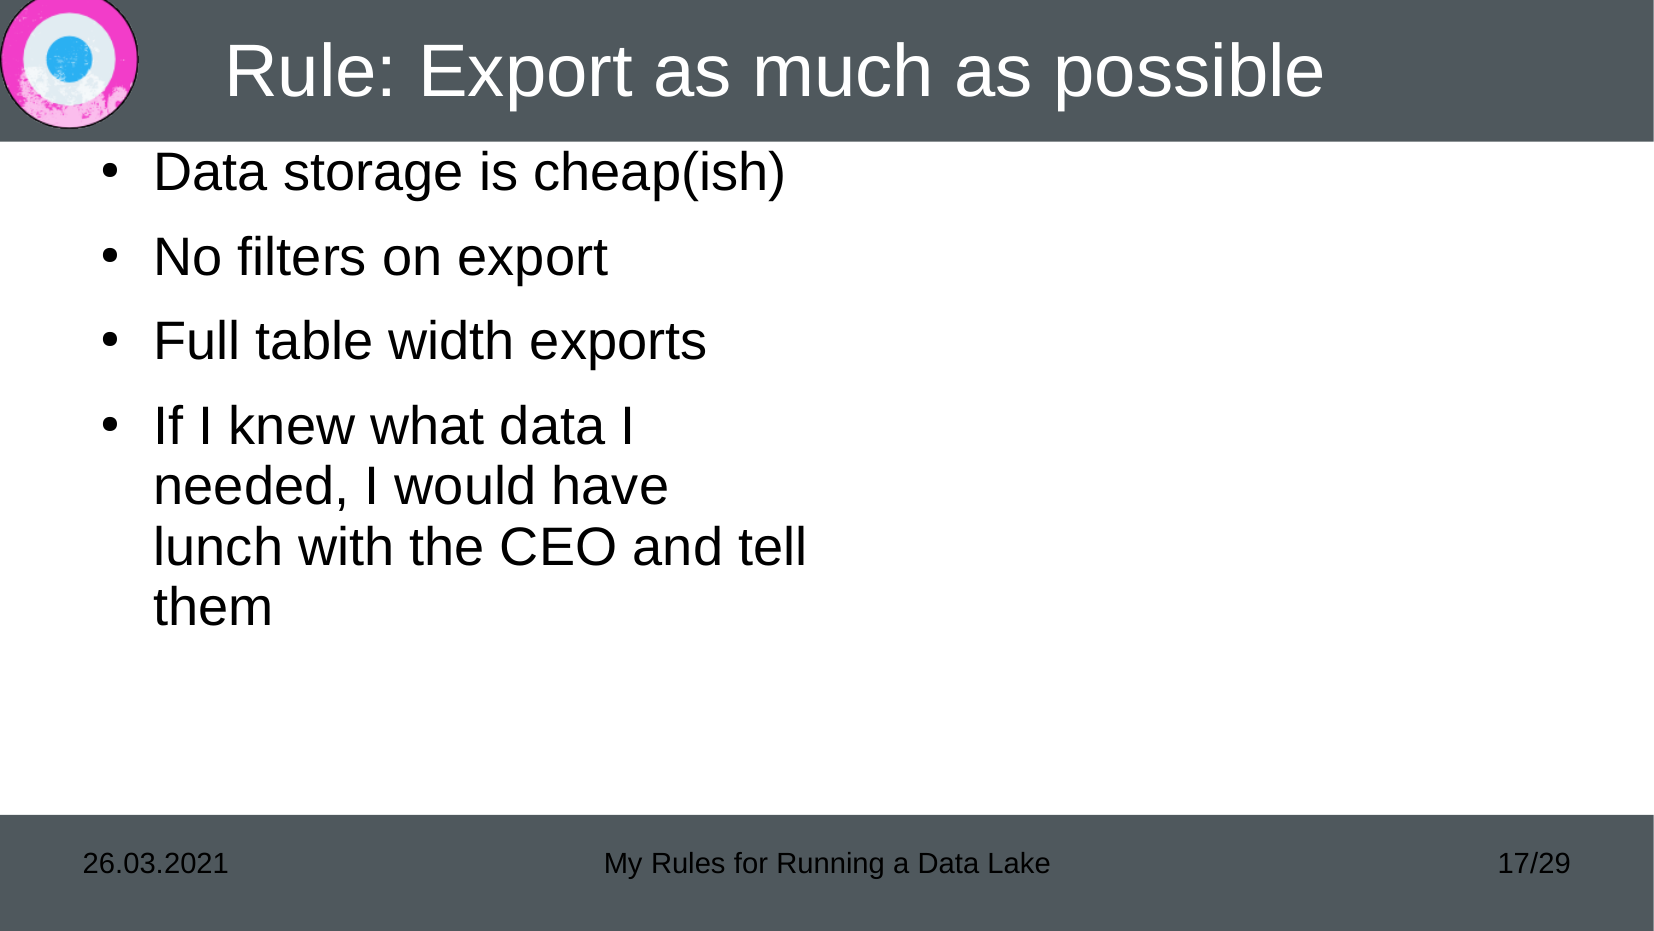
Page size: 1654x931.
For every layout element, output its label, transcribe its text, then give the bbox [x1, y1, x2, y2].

title Rule: Export as much as possible [153, 5, 1654, 136]
list Data storage is cheap(ish) No filters on export Full table width exports If I knew what data I needed, I would have lunch with the CEO and tell them [82, 141, 809, 815]
picture [0, 0, 228, 148]
